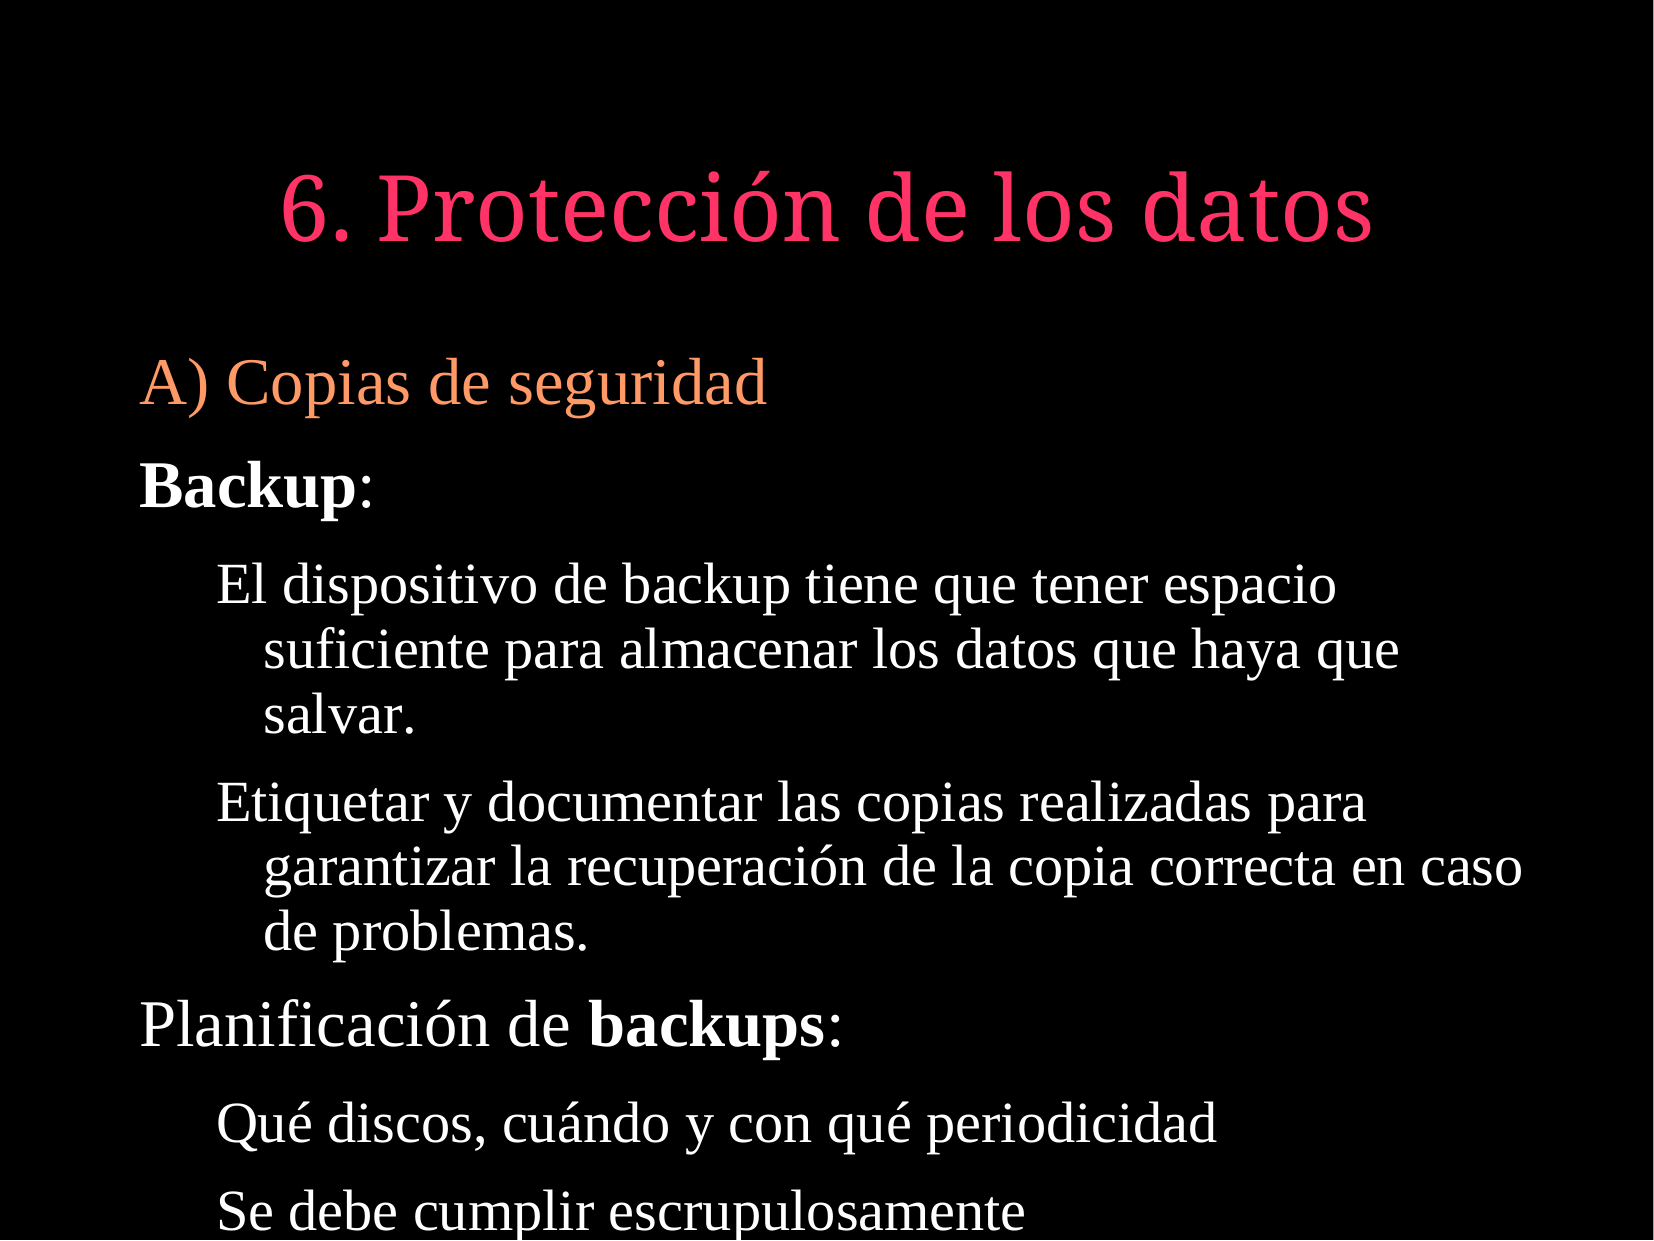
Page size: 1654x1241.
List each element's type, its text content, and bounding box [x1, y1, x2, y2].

title 6. Protección de los datos [121, 102, 1534, 311]
list A) Copias de seguridad Backup: El dispositivo de backup tiene que tener espacio suficiente para almacenar los datos que haya que salvar. Etiquetar y documentar las copias realizadas para garantizar la recuperación de la copia correcta en caso de problemas. Planificación de backups: Qué discos, cuándo y con qué periodicidad Se debe cumplir escrupulosamente [121, 344, 1534, 1241]
